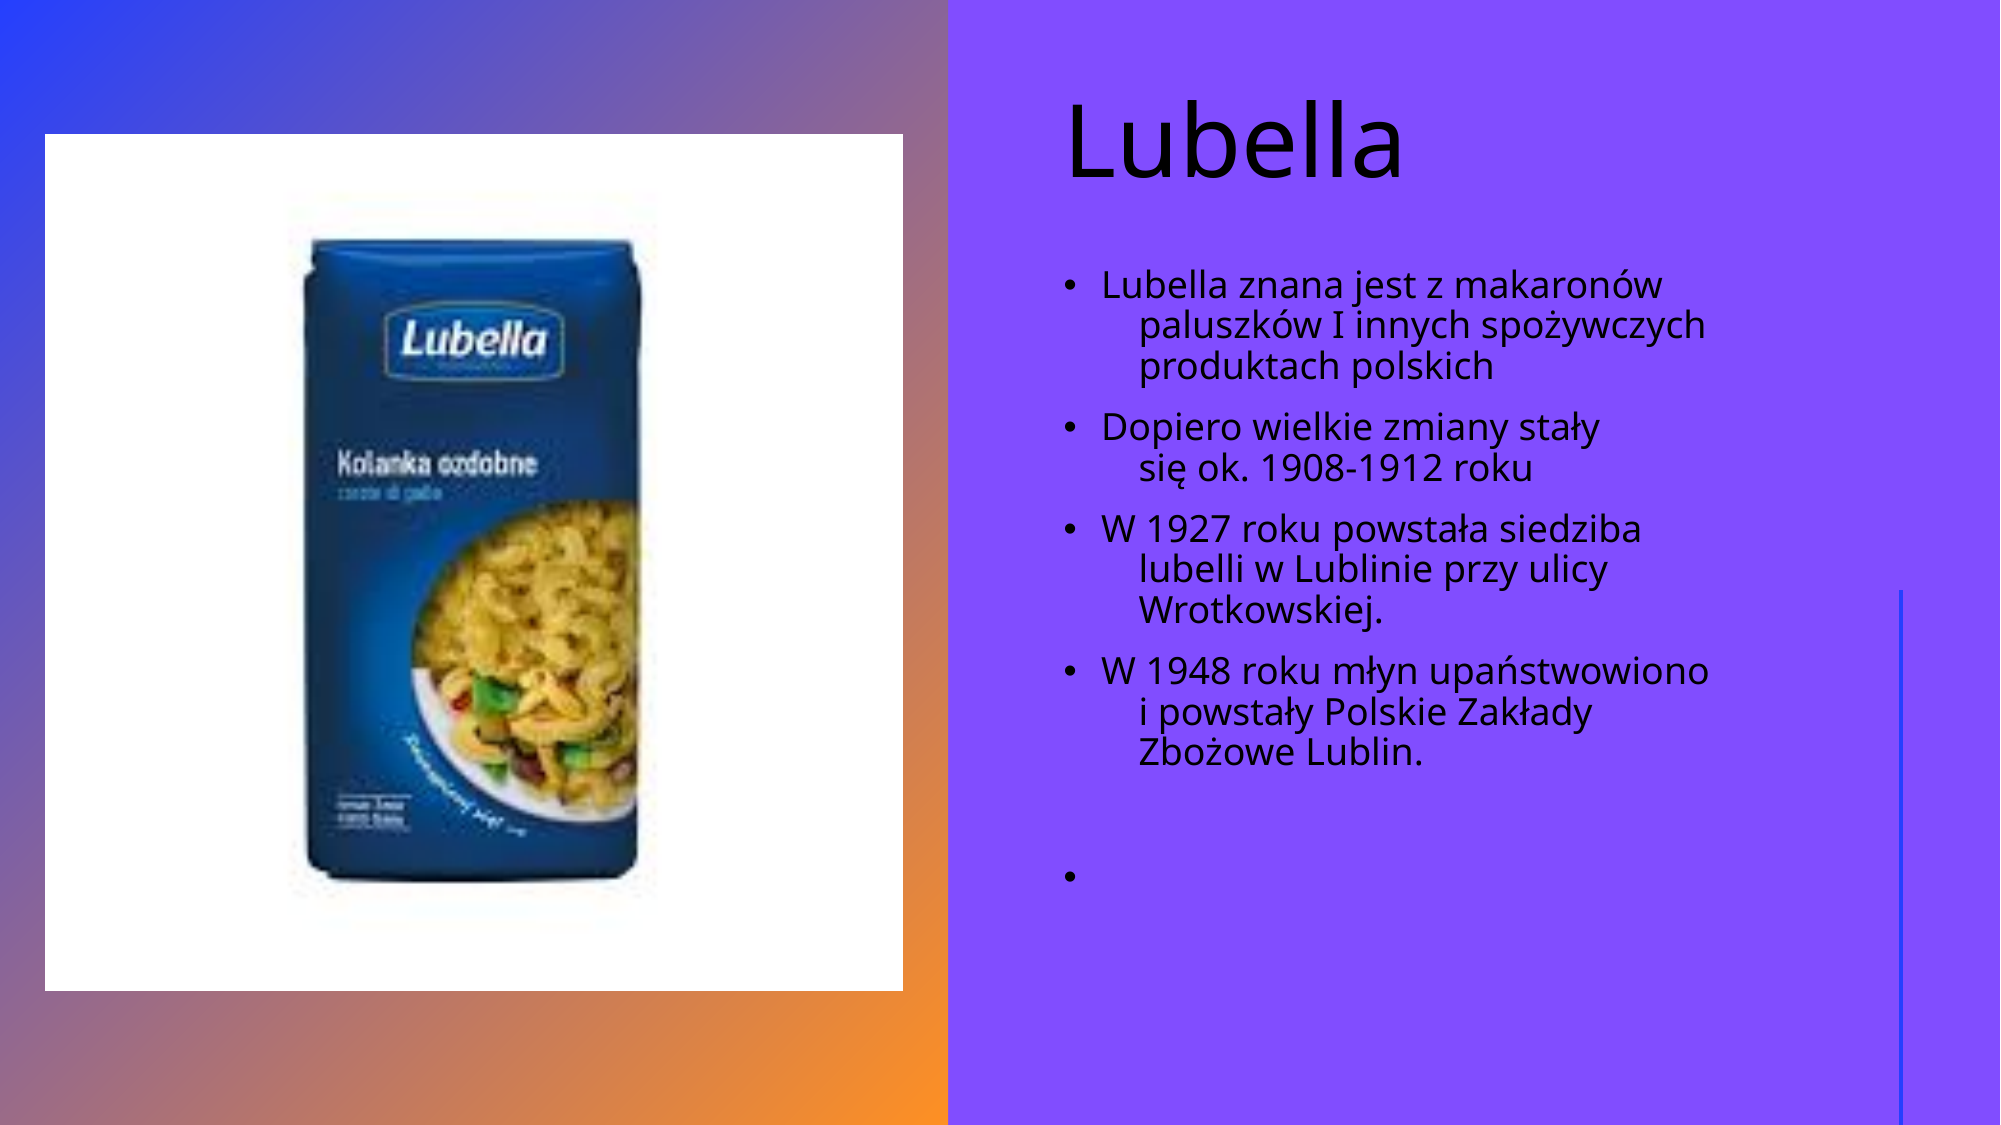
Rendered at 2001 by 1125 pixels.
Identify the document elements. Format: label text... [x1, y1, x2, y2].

title Lubella [1048, 82, 1776, 207]
picture [45, 134, 903, 991]
text_box [0, 0, 2000, 1125]
list Lubella znana jest z makaronów paluszków I innych spożywczych produktach polskich Dopiero wielkie zmiany stały się ok. 1908-1912 roku W 1927 roku powstała siedziba lubelli w Lublinie przy ulicy Wrotkowskiej. W 1948 roku młyn upaństwowiono i powstały Polskie Zakłady Zbożowe Lublin. [1048, 258, 1734, 817]
